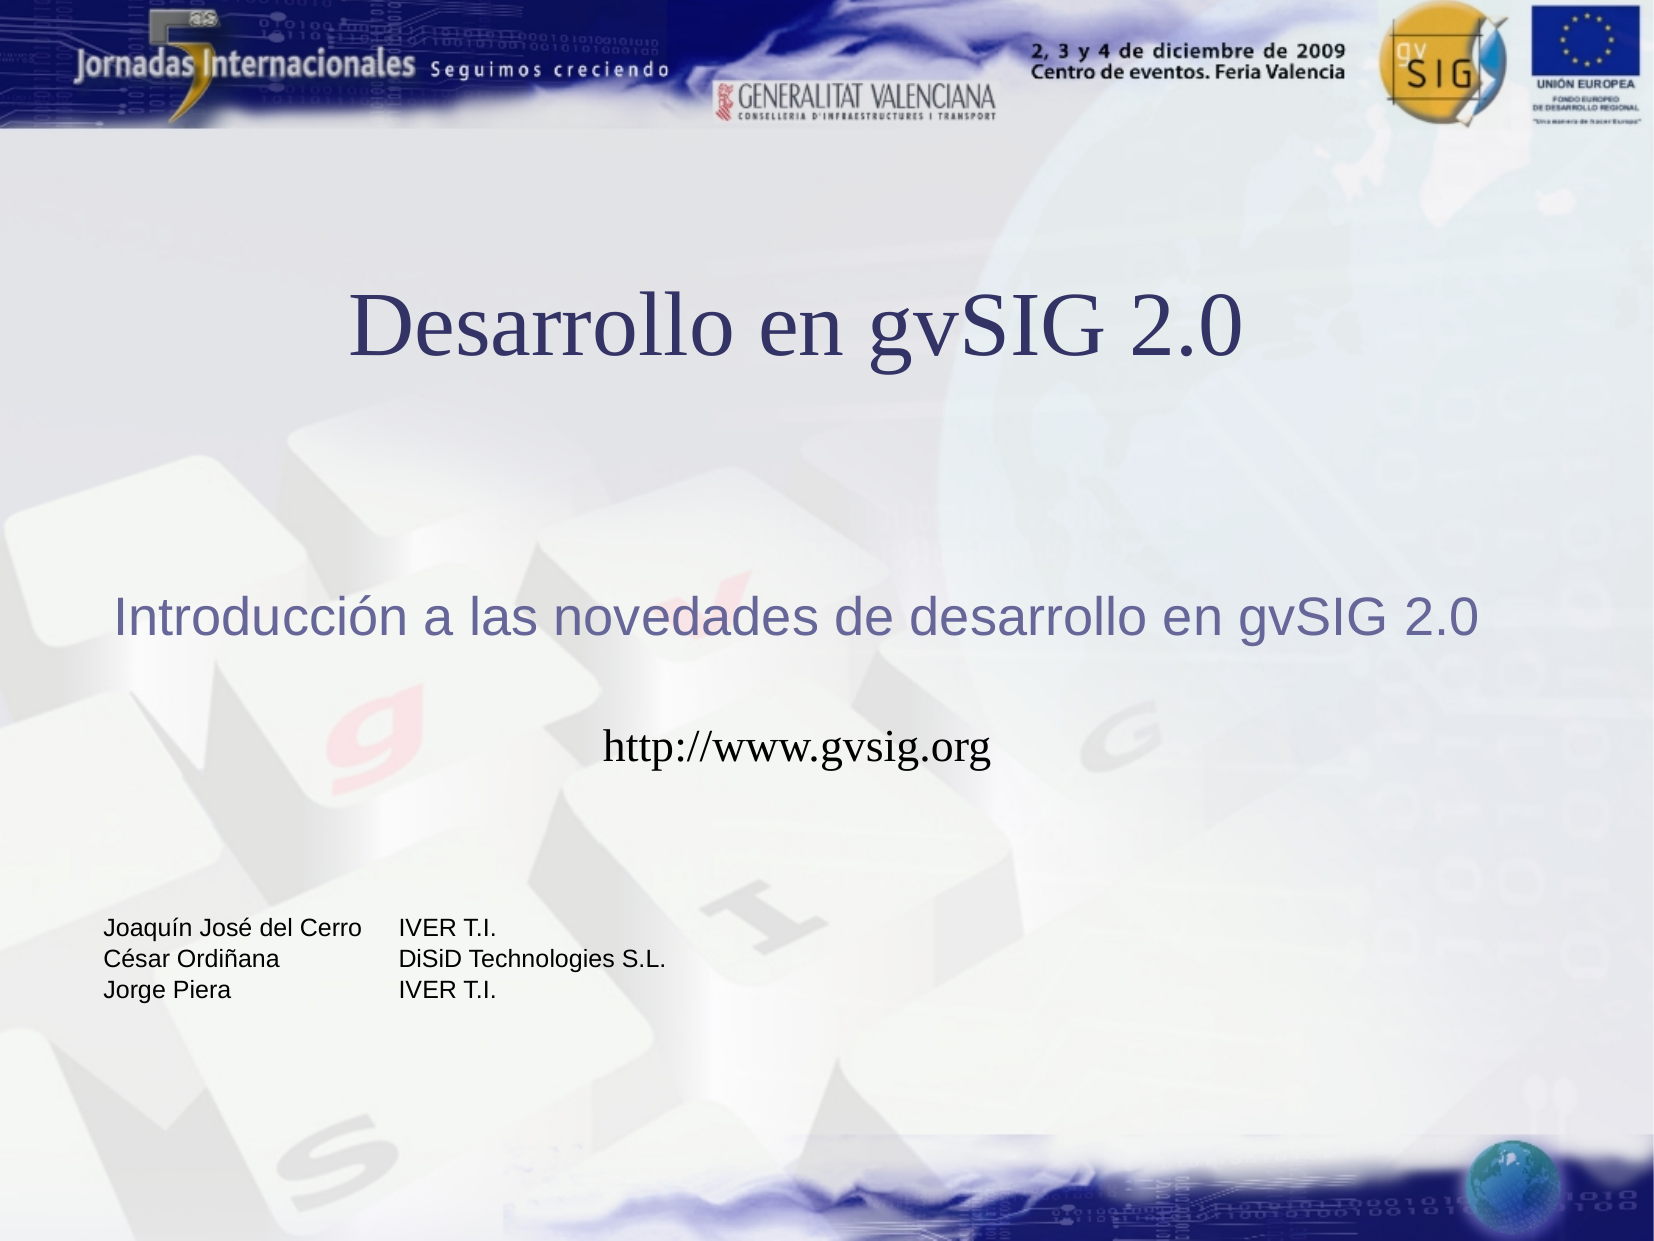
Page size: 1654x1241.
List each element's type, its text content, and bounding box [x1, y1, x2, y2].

text_box Desarrollo en gvSIG 2.0 Introducción a las novedades de desarrollo en gvSIG 2.0 http://www.gvsig.org Joaquín José del Cerro IVER T.I. César Ordiñana DiSiD Technologies S.L. Jorge Piera IVER T.I. [88, 210, 1506, 1083]
picture [0, 0, 1654, 1241]
